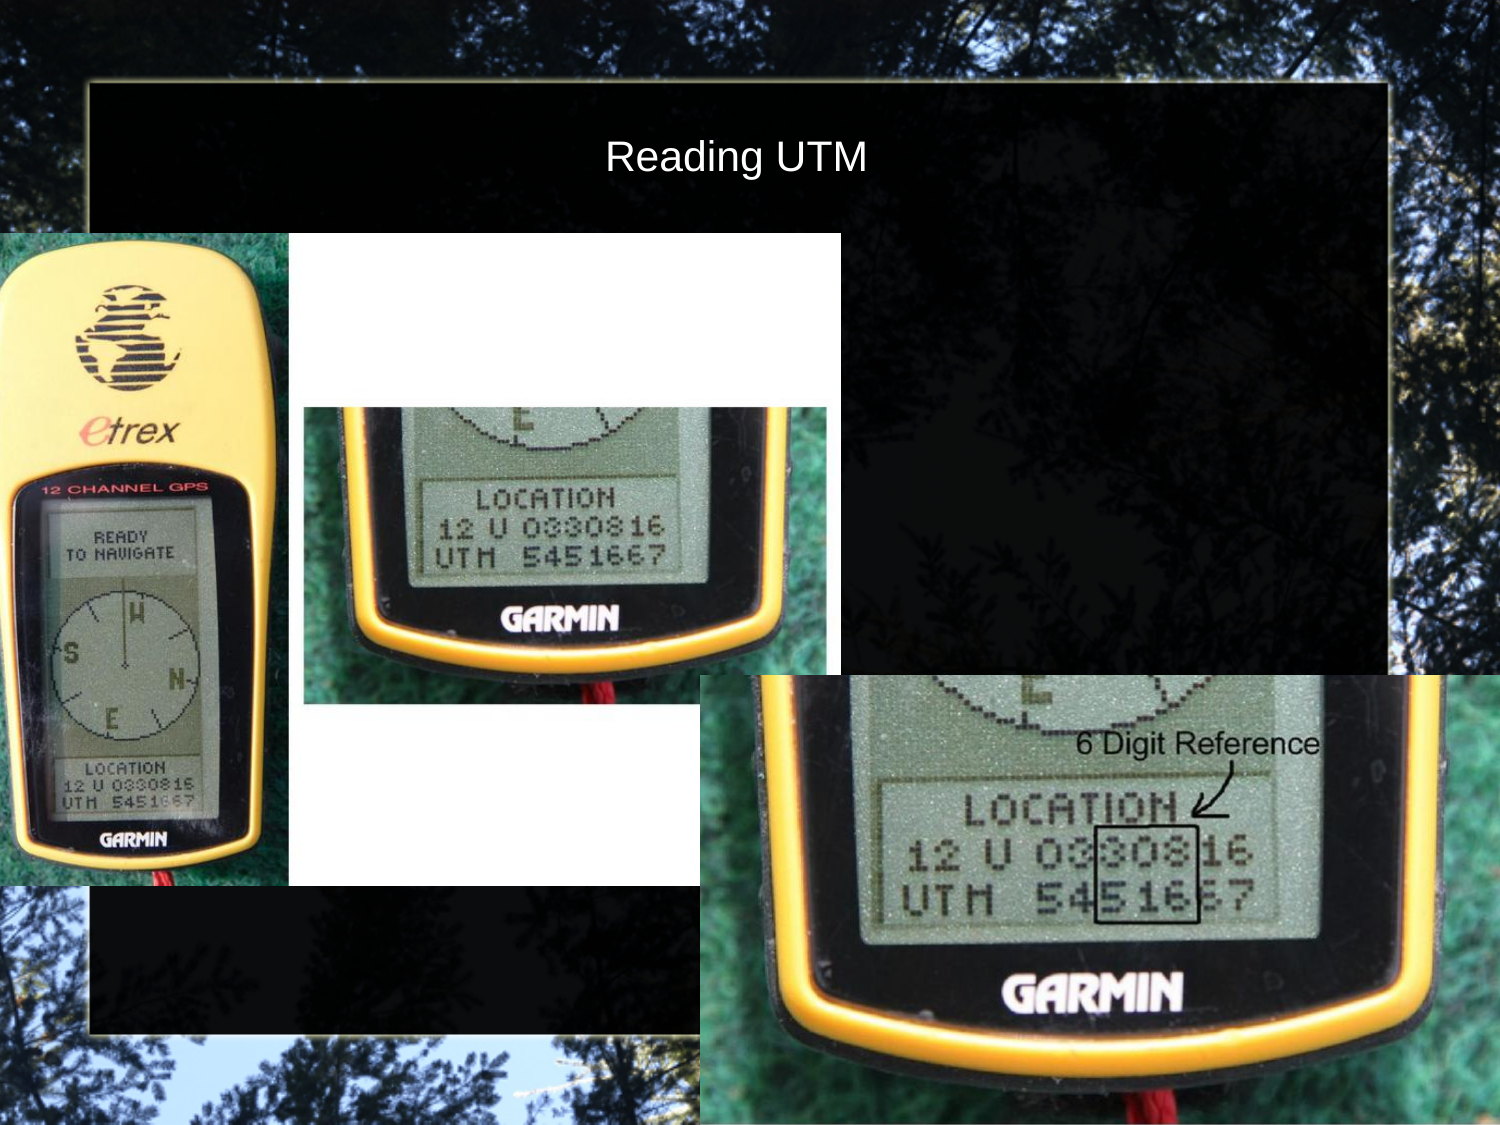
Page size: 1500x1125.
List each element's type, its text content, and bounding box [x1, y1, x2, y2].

title Reading UTM [80, 80, 1393, 233]
picture [0, 0, 1500, 1125]
